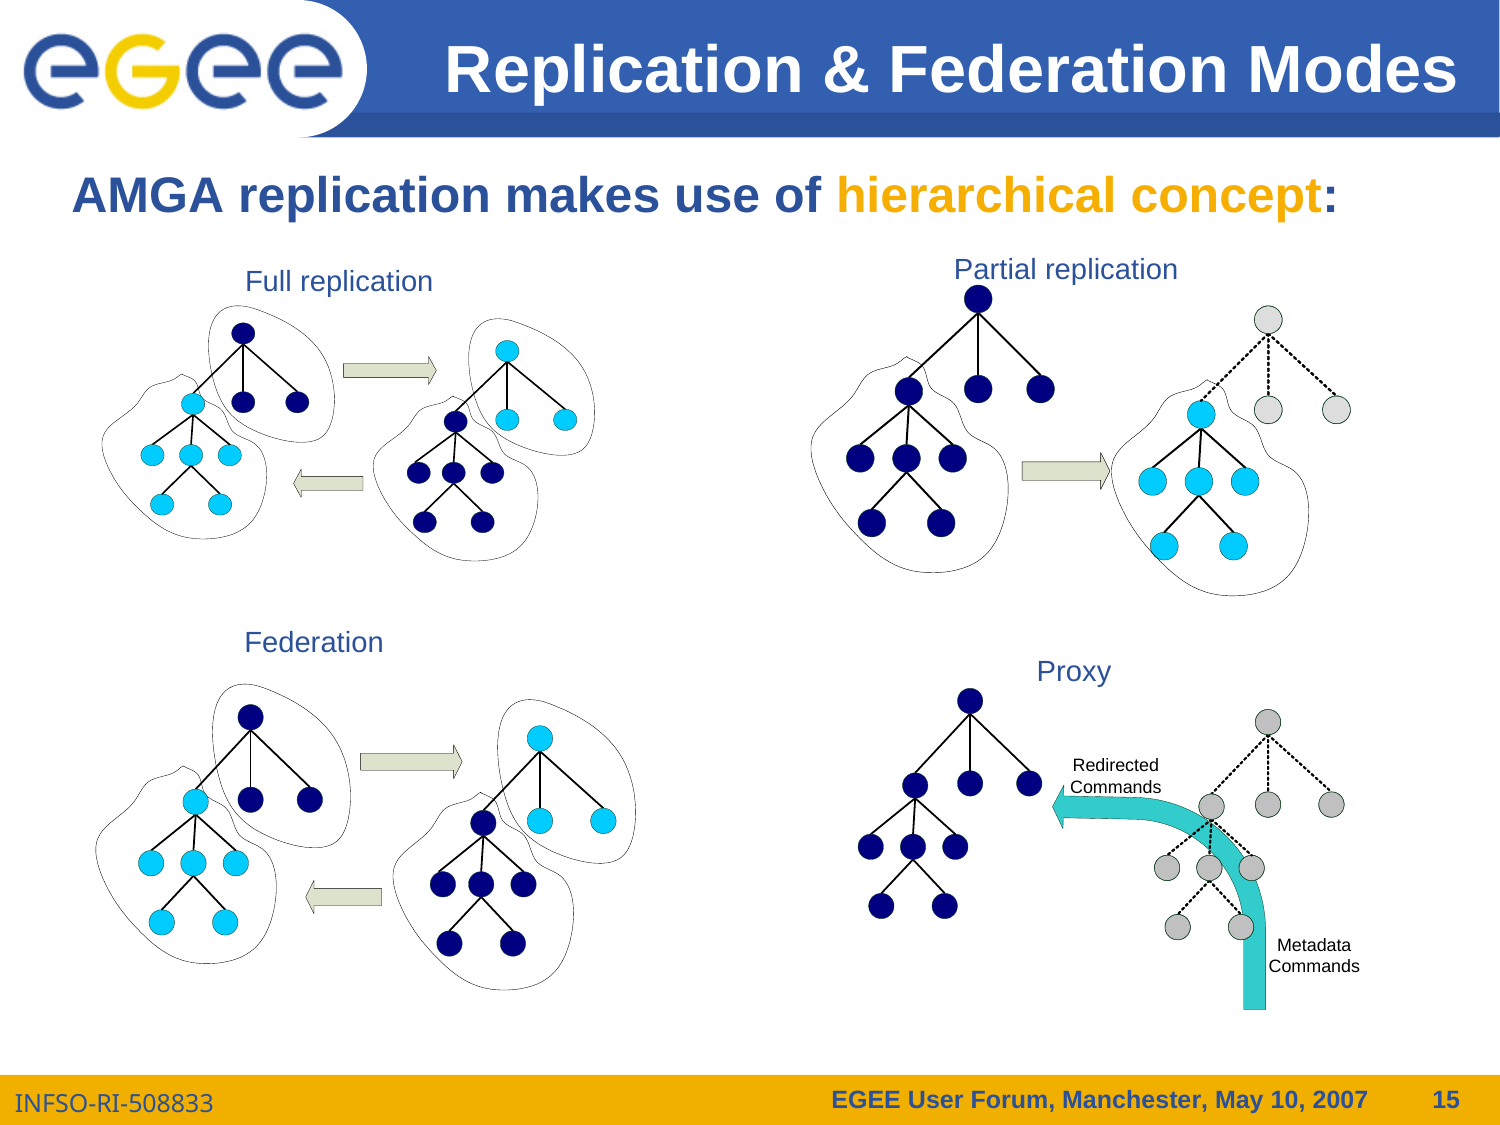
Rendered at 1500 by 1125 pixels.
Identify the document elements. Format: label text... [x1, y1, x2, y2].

chart [808, 283, 1353, 598]
text_box Full replication [230, 255, 561, 315]
text_box Proxy [1021, 645, 1199, 705]
chart [93, 682, 638, 992]
text_box Partial replication [939, 243, 1329, 303]
text_box Federation [229, 615, 525, 675]
title Replication & Federation Modes [369, 10, 1475, 124]
list AMGA replication makes use of hierarchical concept: [56, 159, 1466, 1051]
chart [100, 304, 597, 563]
picture [18, 30, 349, 112]
chart [856, 686, 1362, 1012]
